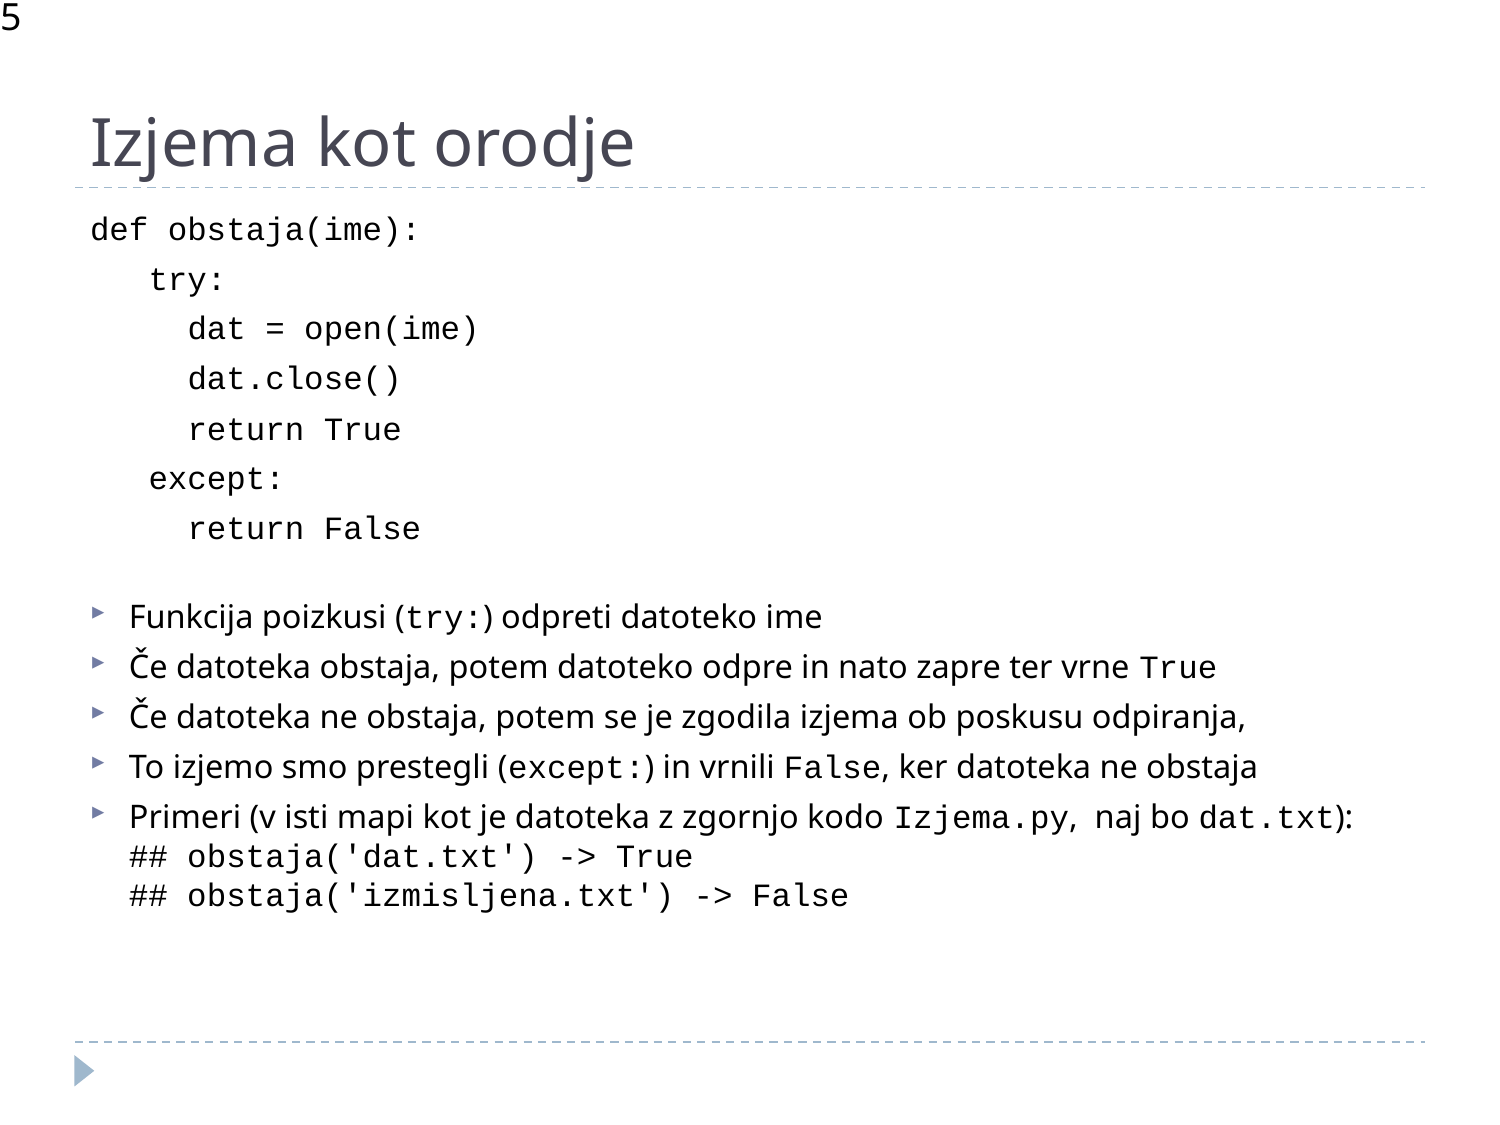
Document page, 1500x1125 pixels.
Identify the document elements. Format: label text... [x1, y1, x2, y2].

title Izjema kot orodje [75, 24, 1425, 188]
list def obstaja(ime): try: dat = open(ime) dat.close() return True except: return False Funkcija poizkusi (try:) odpreti datoteko ime Če datoteka obstaja, potem datoteko odpre in nato zapre ter vrne True Če datoteka ne obstaja, potem se je zgodila izjema ob poskusu odpiranja, To izjemo smo prestegli (except:) in vrnili False, ker datoteka ne obstaja Primeri (v isti mapi kot je datoteka z zgornjo kodo Izjema.py, naj bo dat.txt): ## obstaja('dat.txt') -> True ## obstaja('izmisljena.txt') -> False [75, 200, 1425, 1010]
